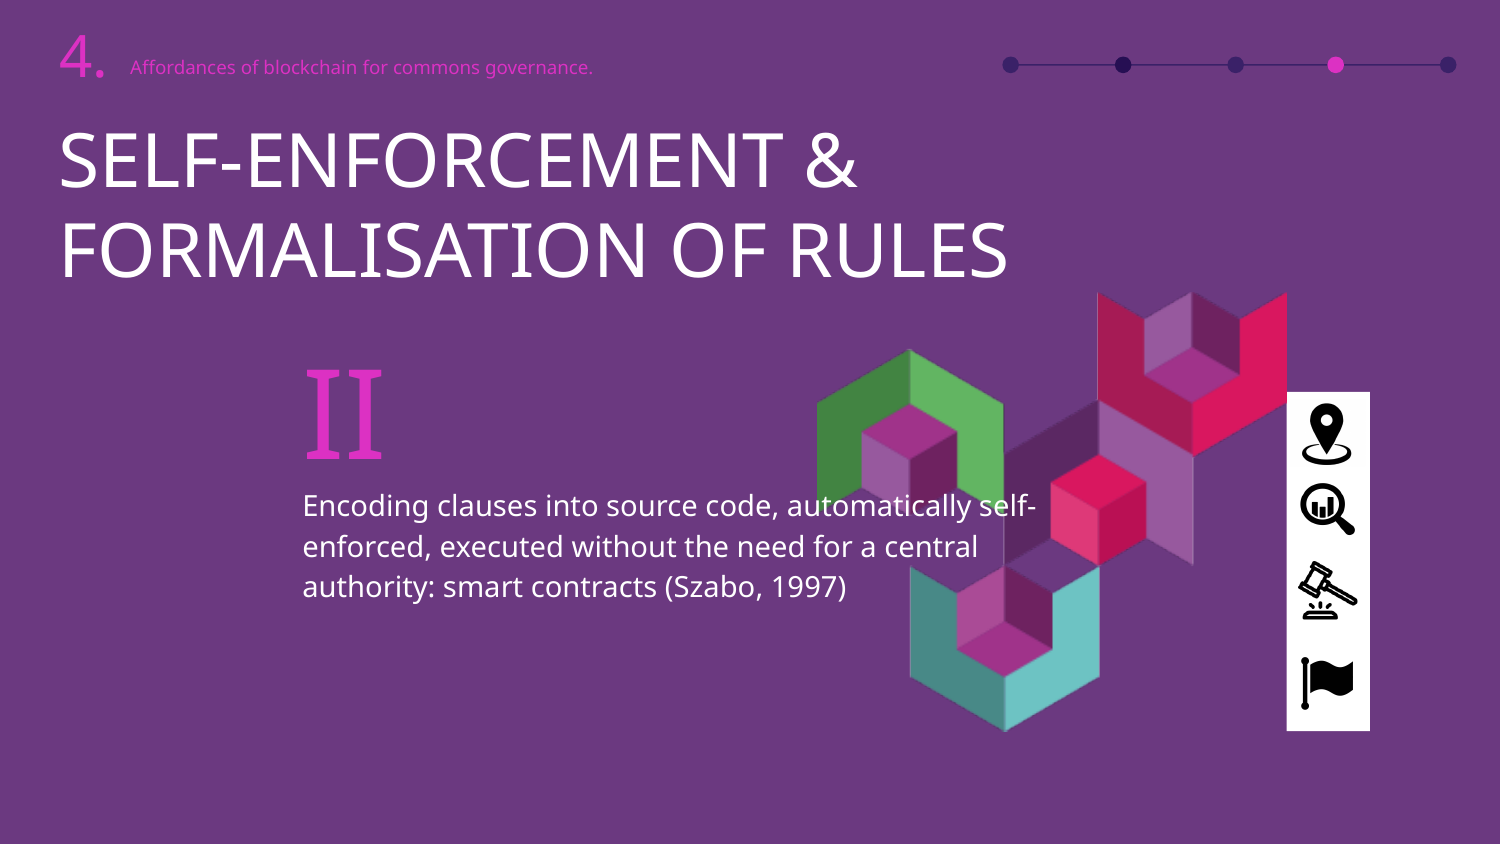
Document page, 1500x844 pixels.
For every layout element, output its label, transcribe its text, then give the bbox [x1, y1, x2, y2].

text_box 4. [44, 4, 153, 111]
text_box II [287, 319, 445, 488]
text_box SELF-ENFORCEMENT & FORMALISATION OF RULES [43, 97, 1195, 215]
text_box [1327, 56, 1345, 74]
subtitle Encoding clauses into source code, automatically self-enforced, executed without the need for a central authority: smart contracts (Szabo, 1997) [287, 467, 1070, 656]
text_box [1287, 391, 1370, 732]
picture [1299, 656, 1356, 712]
text_box Affordances of blockchain for commons governance. [115, 40, 974, 89]
text_box [1114, 56, 1132, 74]
text_box [1439, 56, 1457, 74]
picture [1293, 475, 1362, 543]
picture [817, 292, 1287, 732]
text_box [1002, 56, 1019, 74]
text_box [1227, 56, 1244, 74]
picture [1290, 399, 1366, 468]
picture [1290, 551, 1365, 626]
